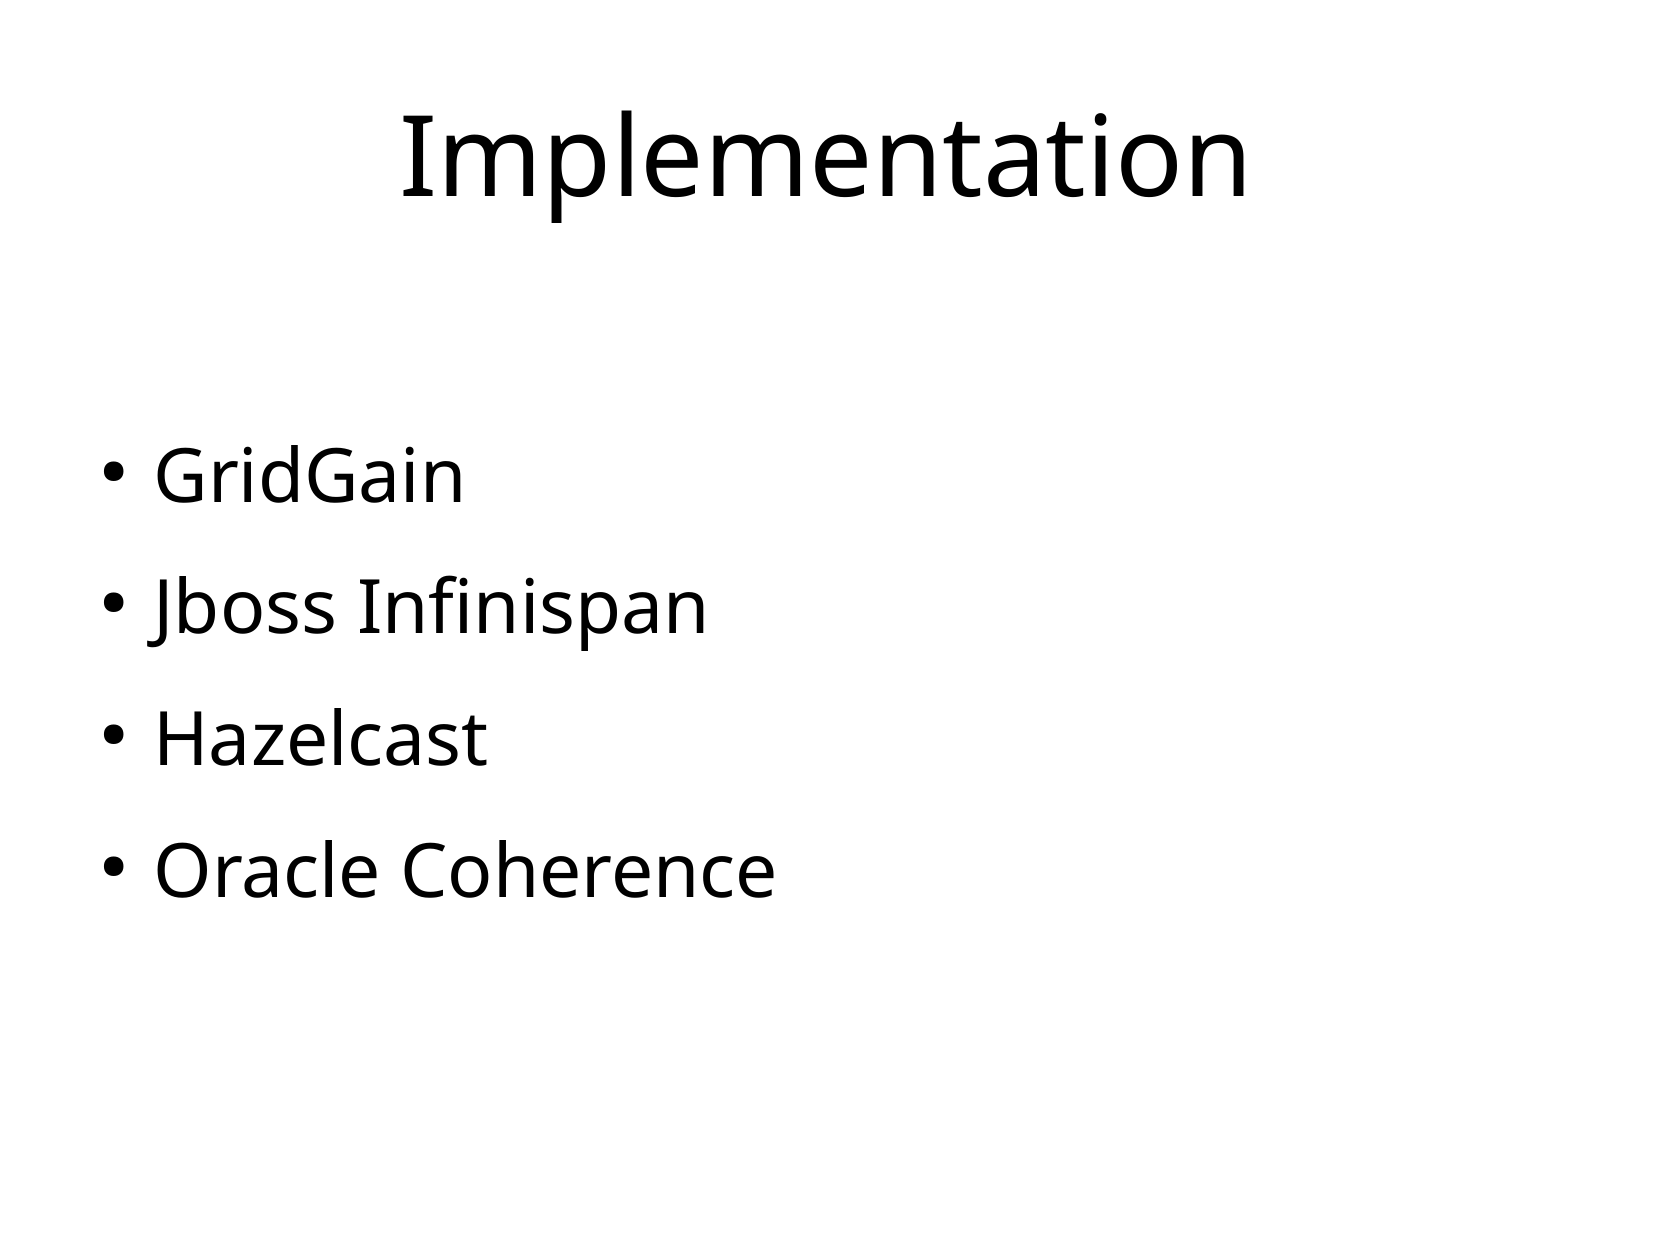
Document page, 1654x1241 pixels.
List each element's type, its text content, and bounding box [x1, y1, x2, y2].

list GridGain Jboss Infinispan Hazelcast Oracle Coherence [82, 290, 1571, 1010]
title Implementation [82, 49, 1571, 257]
